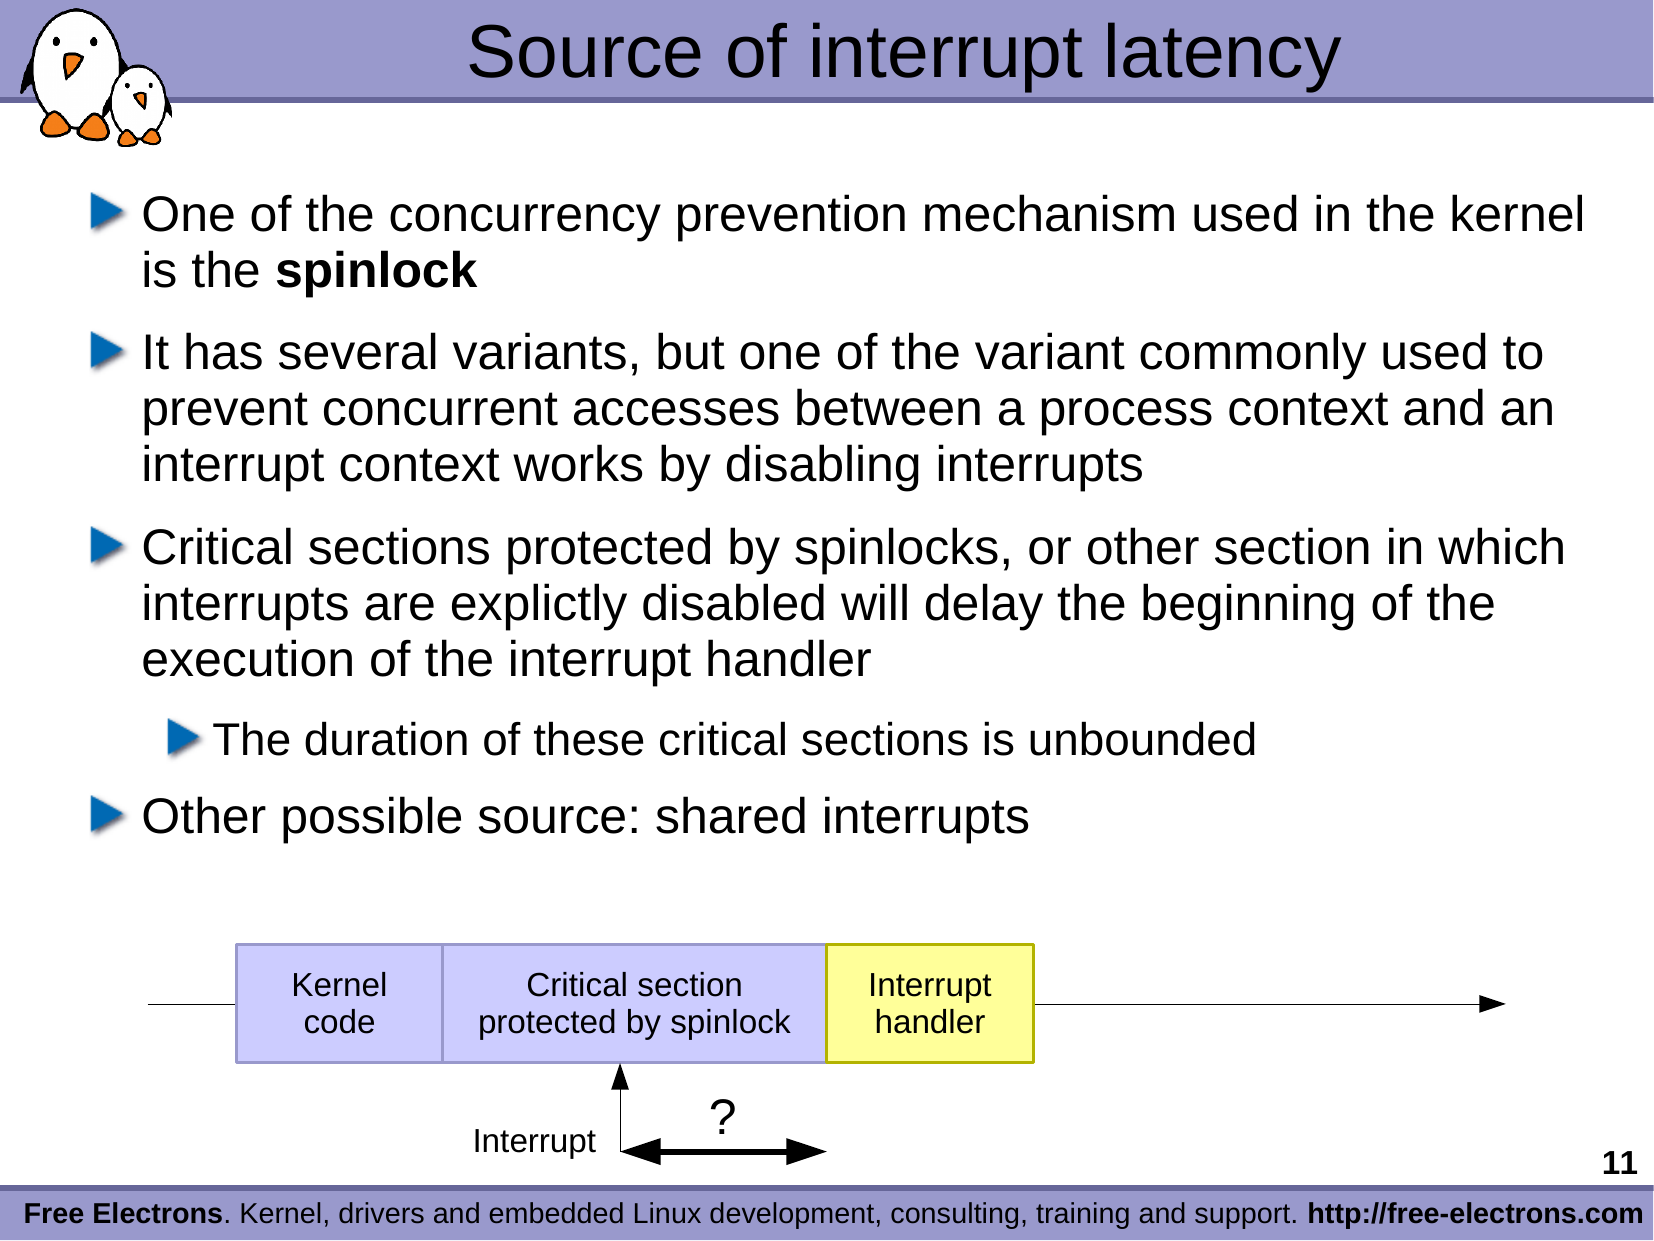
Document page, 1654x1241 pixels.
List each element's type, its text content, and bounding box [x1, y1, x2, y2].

text_box ? [708, 1089, 739, 1152]
picture [20, 8, 172, 147]
text_box Interrupt handler [826, 944, 1034, 1063]
text_box Critical section protected by spinlock [442, 944, 826, 1063]
text_box Kernel code [236, 944, 442, 1063]
text_box Interrupt [472, 1122, 621, 1164]
list One of the concurrency prevention mechanism used in the kernel is the spinlock It has several variants, but one of the variant commonly used to prevent concurrent accesses between a process context and an interrupt context works by disabling interrupts Critical sections protected by spinlocks, or other section in which interrupts are explictly disabled will delay the beginning of the execution of the interrupt handler The duration of these critical sections is unbounded Other possible source: shared interrupts [70, 186, 1594, 1102]
title Source of interrupt latency [178, 4, 1631, 98]
